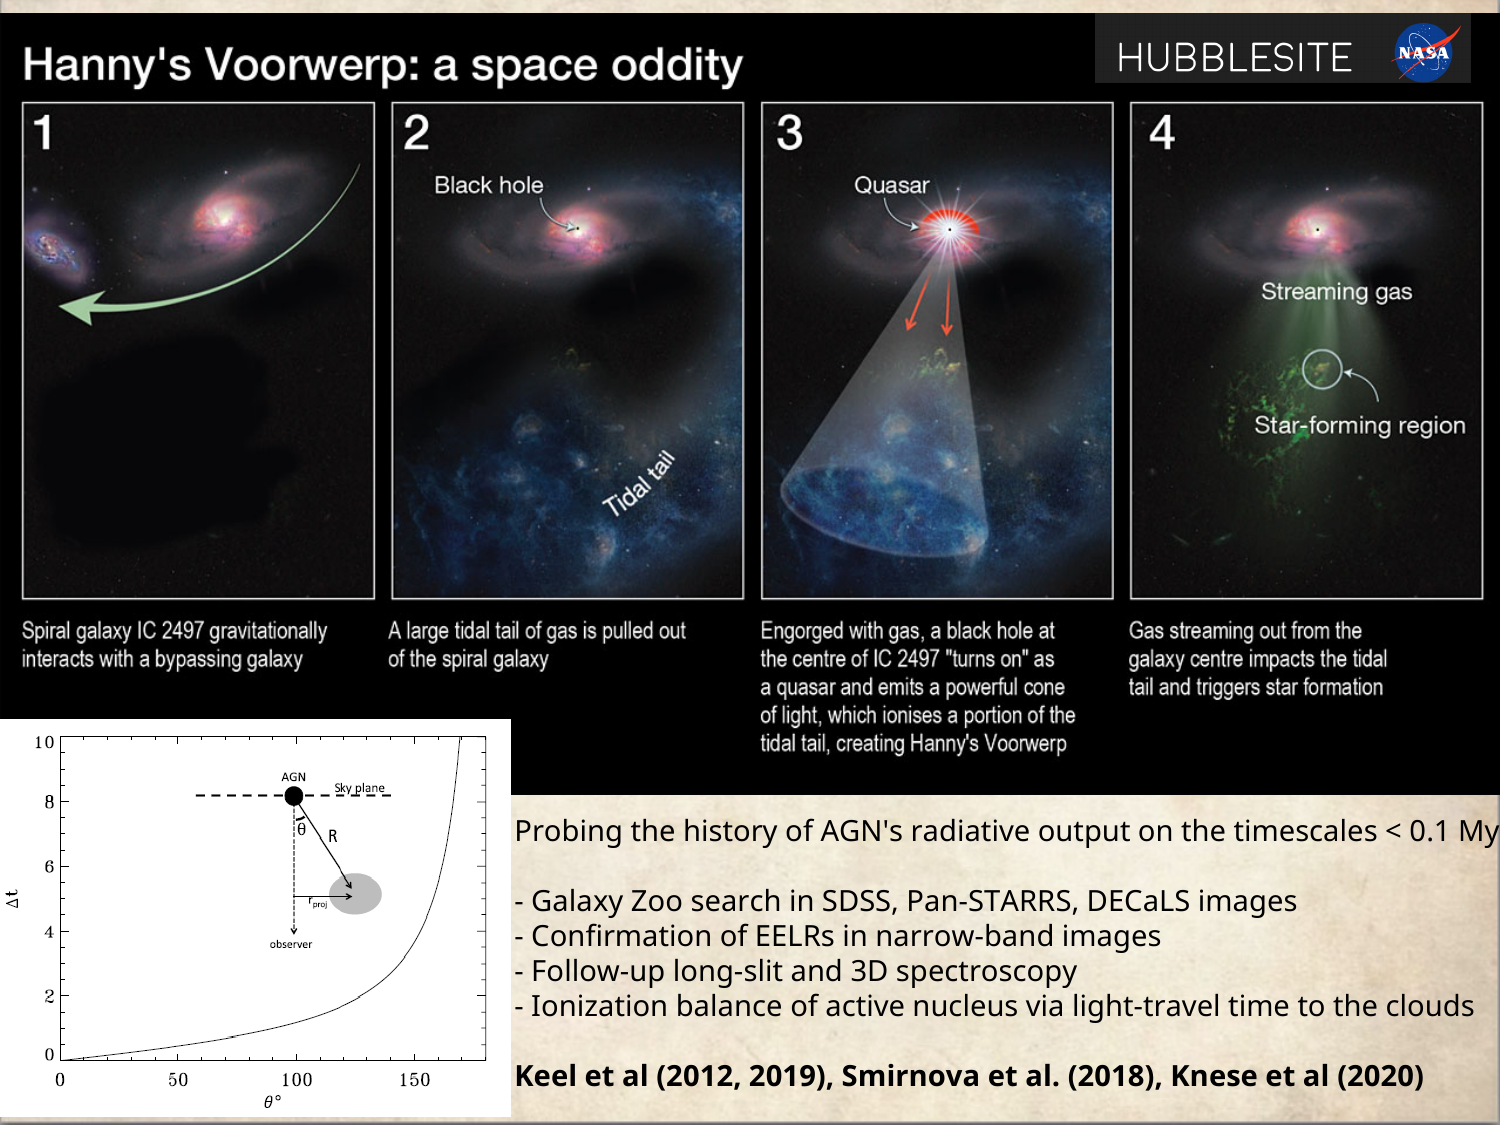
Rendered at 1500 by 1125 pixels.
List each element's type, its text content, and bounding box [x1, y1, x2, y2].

picture [0, 0, 1500, 1125]
text_box Probing the history of AGN's radiative output on the timescales < 0.1 Myr: - Galaxy Zoo search in SDSS, Pan-STARRS, DECaLS images - Confirmation of EELRs in narrow-band images - Follow-up long-slit and 3D spectroscopy - Ionization balance of active nucleus via light-travel time to the clouds Keel et al (2012, 2019), Smirnova et al. (2018), Knese et al (2020) [499, 805, 1500, 1125]
